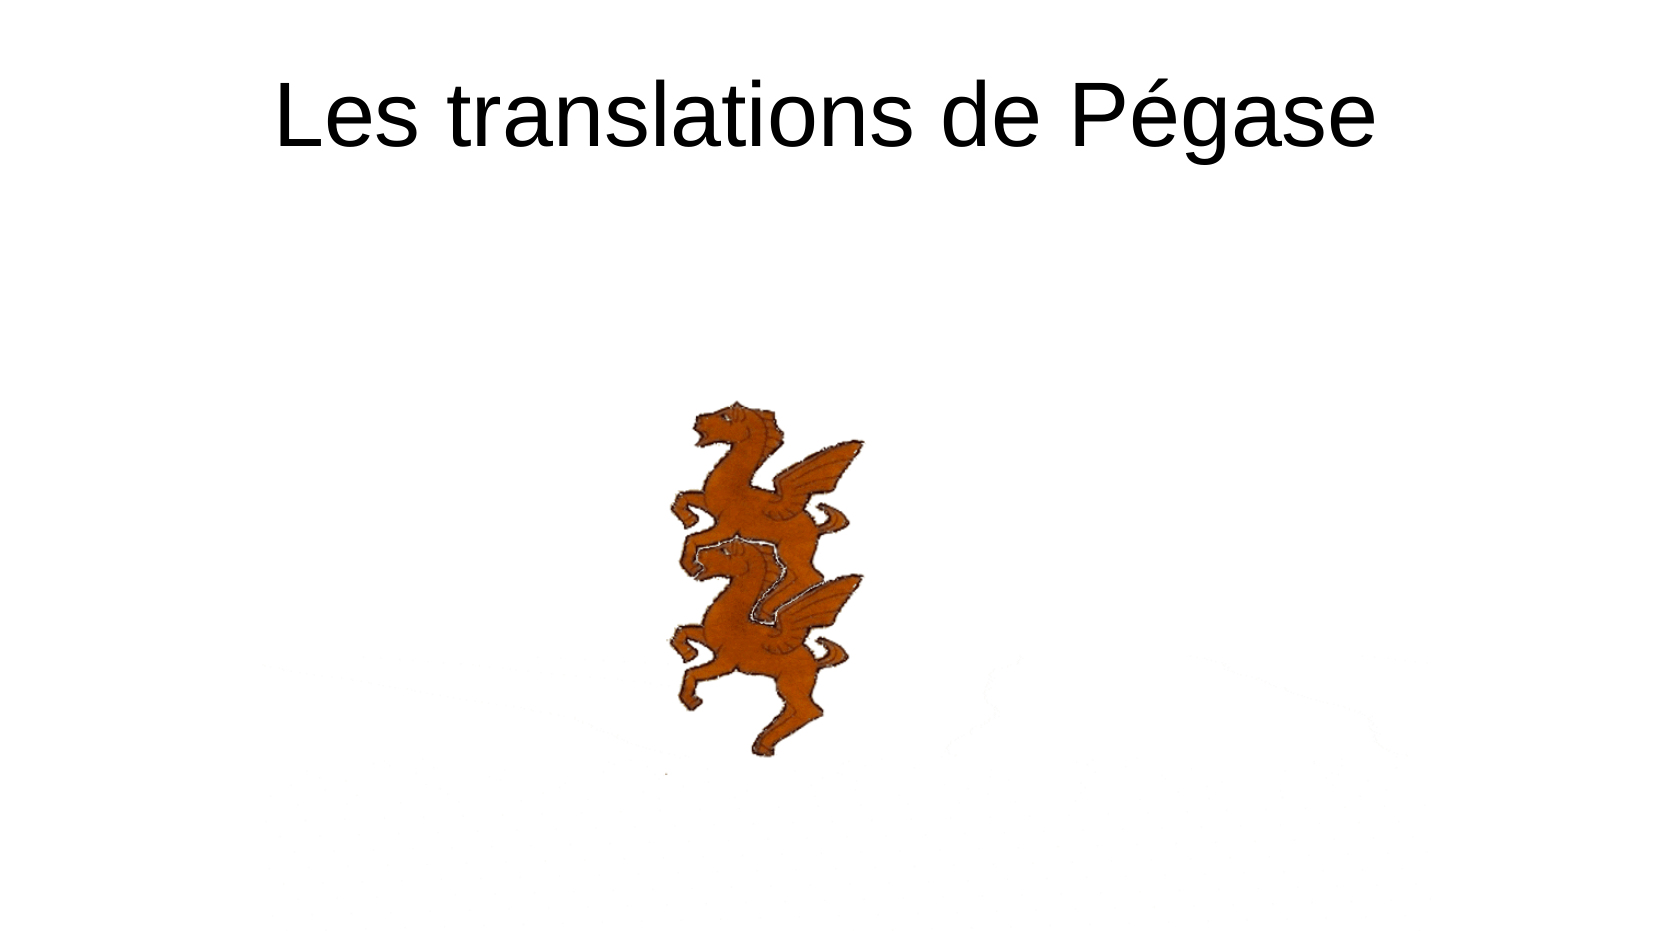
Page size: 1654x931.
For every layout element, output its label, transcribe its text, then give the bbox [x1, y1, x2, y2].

title Les translations de Pégase [82, 37, 1571, 193]
picture [259, 193, 1431, 931]
